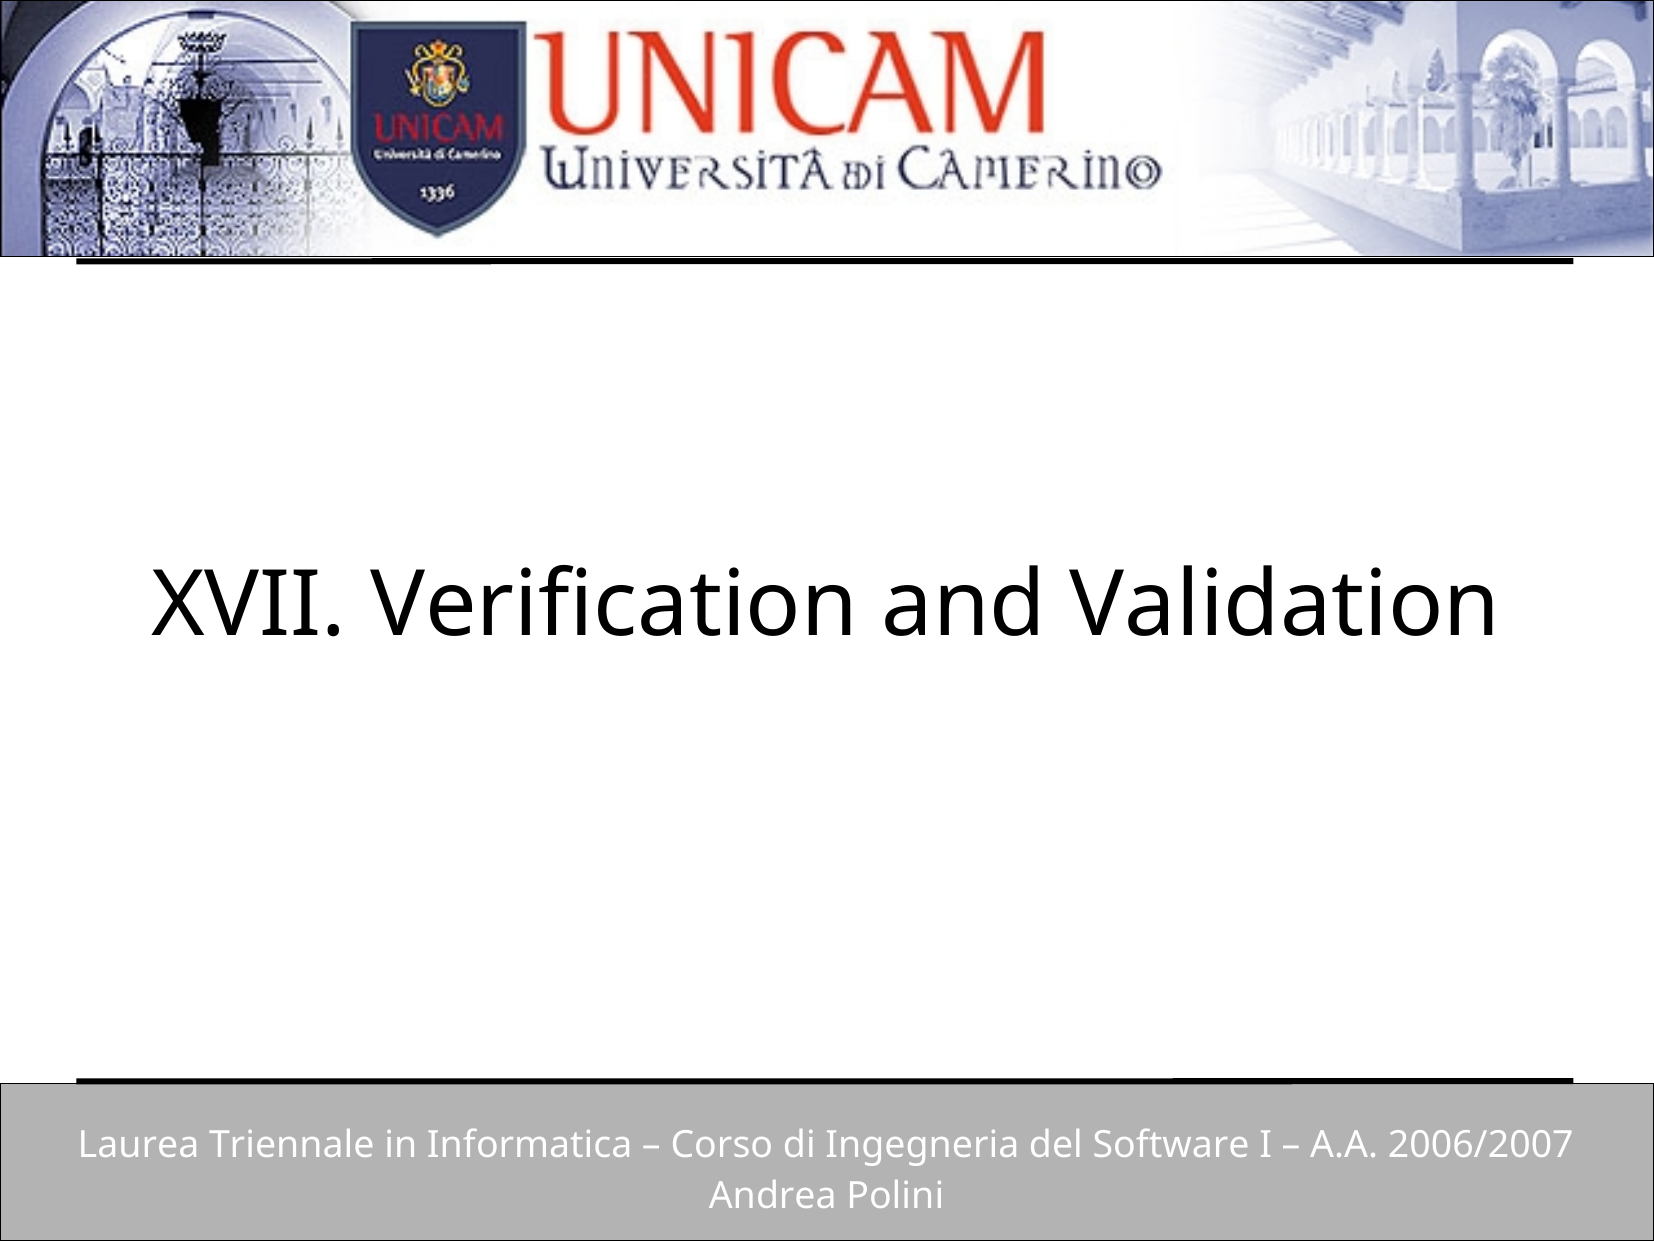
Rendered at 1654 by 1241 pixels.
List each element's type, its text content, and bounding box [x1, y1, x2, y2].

picture [1, 1, 1653, 256]
title XVII. Verification and Validation [82, 495, 1571, 704]
